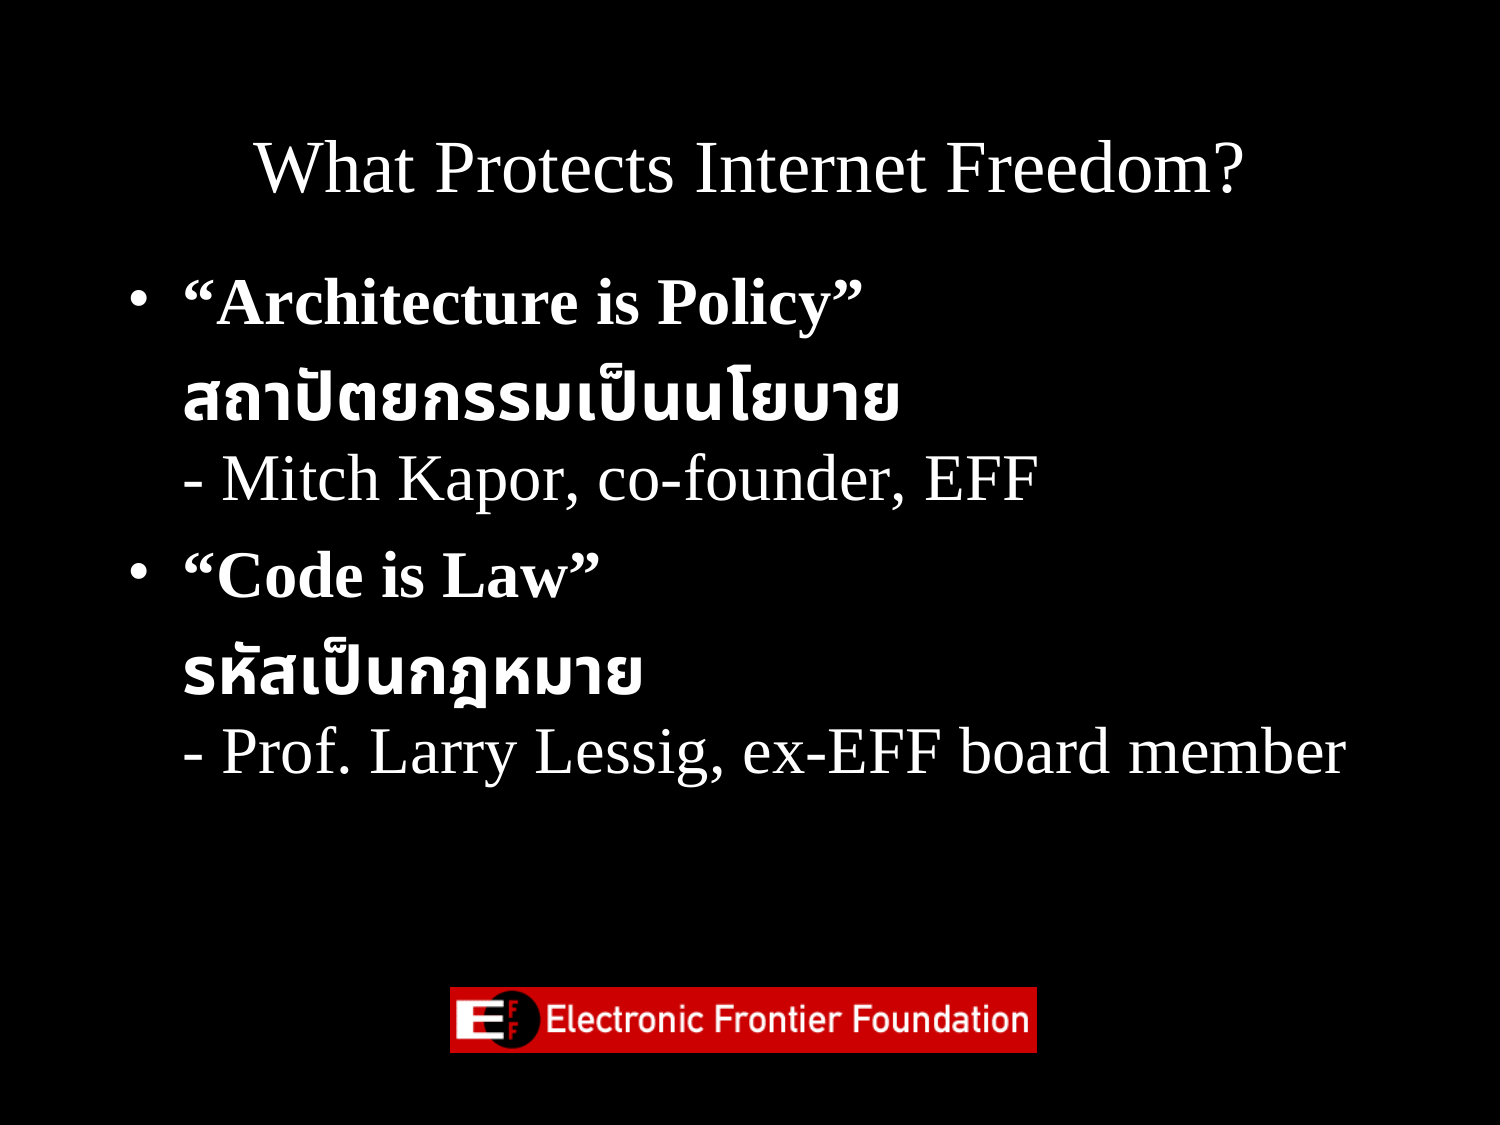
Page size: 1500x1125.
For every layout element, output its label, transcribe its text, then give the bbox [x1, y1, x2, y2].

picture [450, 987, 1037, 1053]
list “Architecture is Policy” สถาปัตยกรรมเป็นนโยบาย - Mitch Kapor, co-founder, EFF “Code is Law” รหัสเป็นกฎหมาย - Prof. Larry Lessig, ex-EFF board member [112, 249, 1388, 976]
title What Protects Internet Freedom? [112, 99, 1388, 226]
